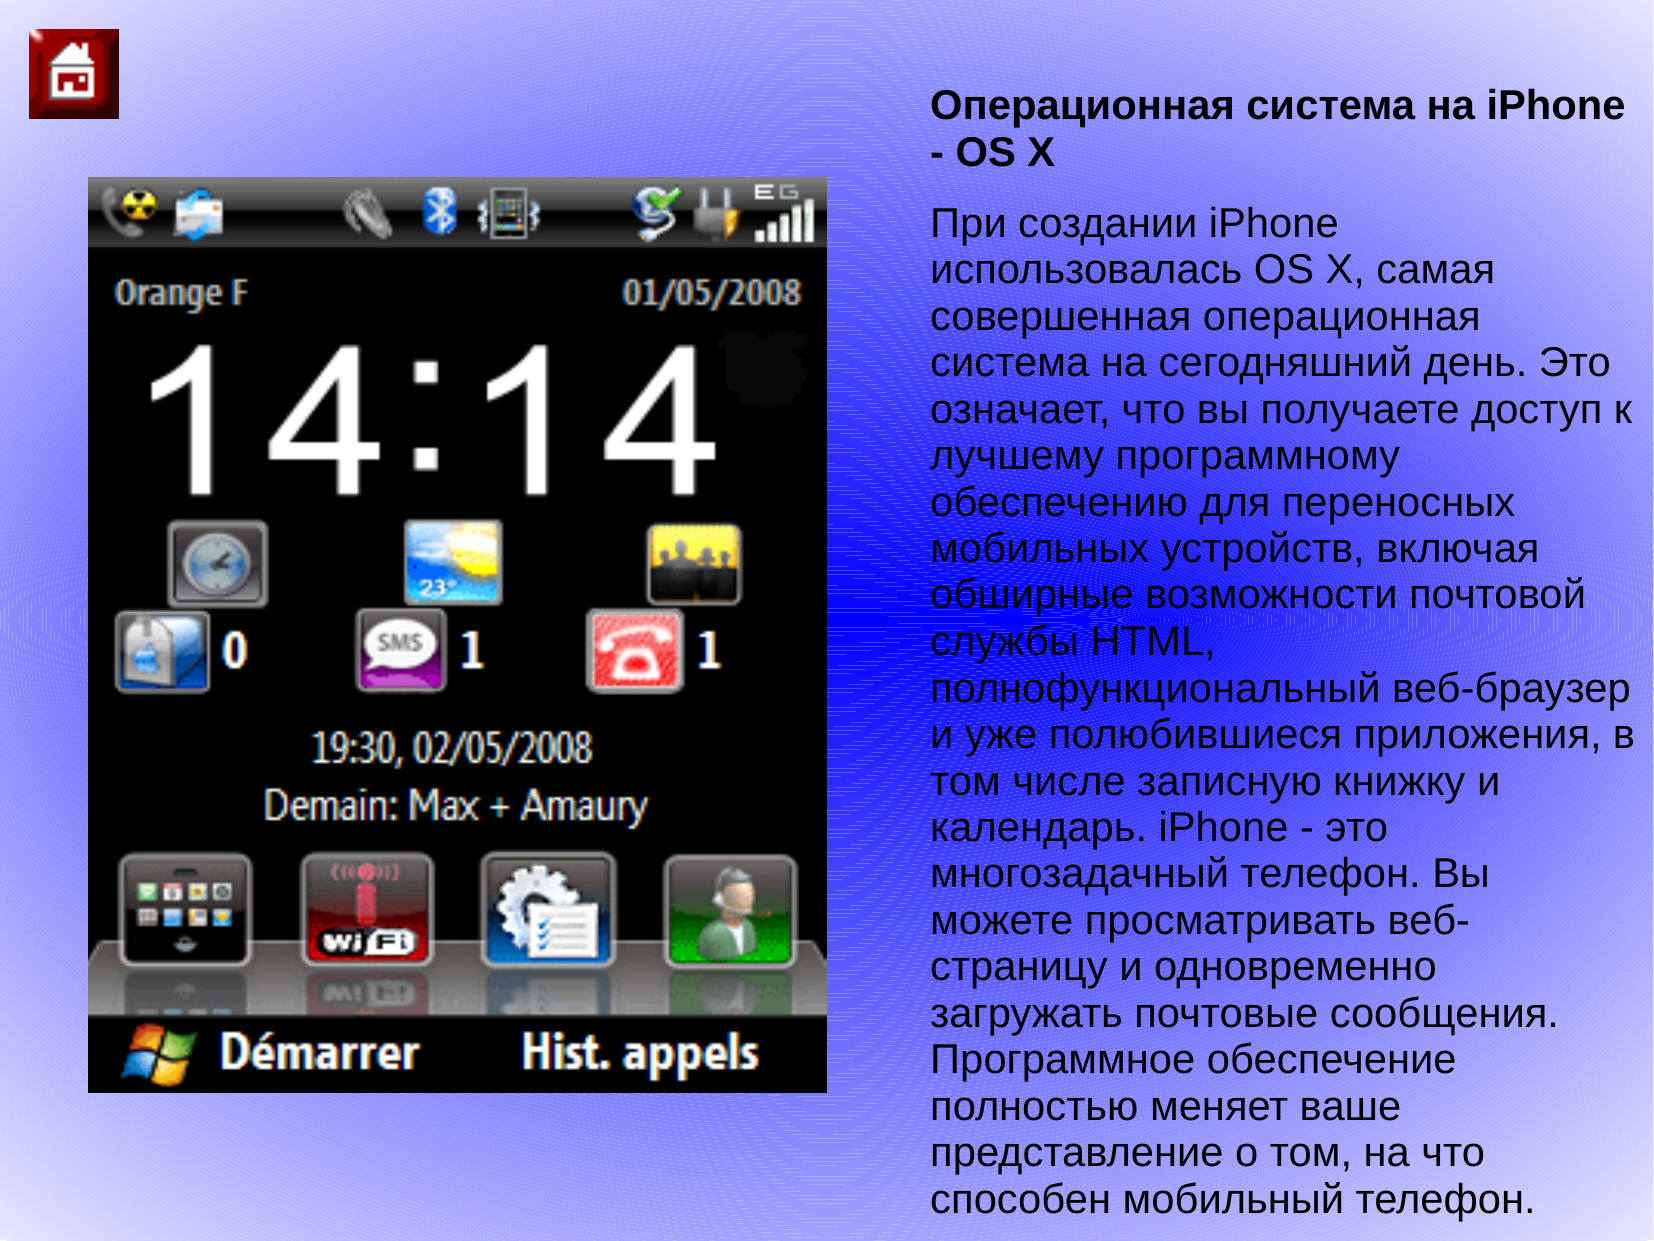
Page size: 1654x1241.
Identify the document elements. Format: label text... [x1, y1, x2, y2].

picture [88, 177, 827, 1093]
picture [29, 29, 119, 119]
text_box Операционная система на iPhone - OS X При создании iPhone использовалась OS X, самая совершенная операционная система на сегодняшний день. Это означает, что вы получаете доступ к лучшему программному обеспечению для переносных мобильных устройств, включая обширные возможности почтовой службы HTML, полнофункциональный веб-браузер и уже полюбившиеся приложения, в том числе записную книжку и календарь. iPhone - это многозадачный телефон. Вы можете просматривать веб-страницу и одновременно загружать почтовые сообщения. Программное обеспечение полностью меняет ваше представление о том, на что способен мобильный телефон. [915, 74, 1654, 1241]
